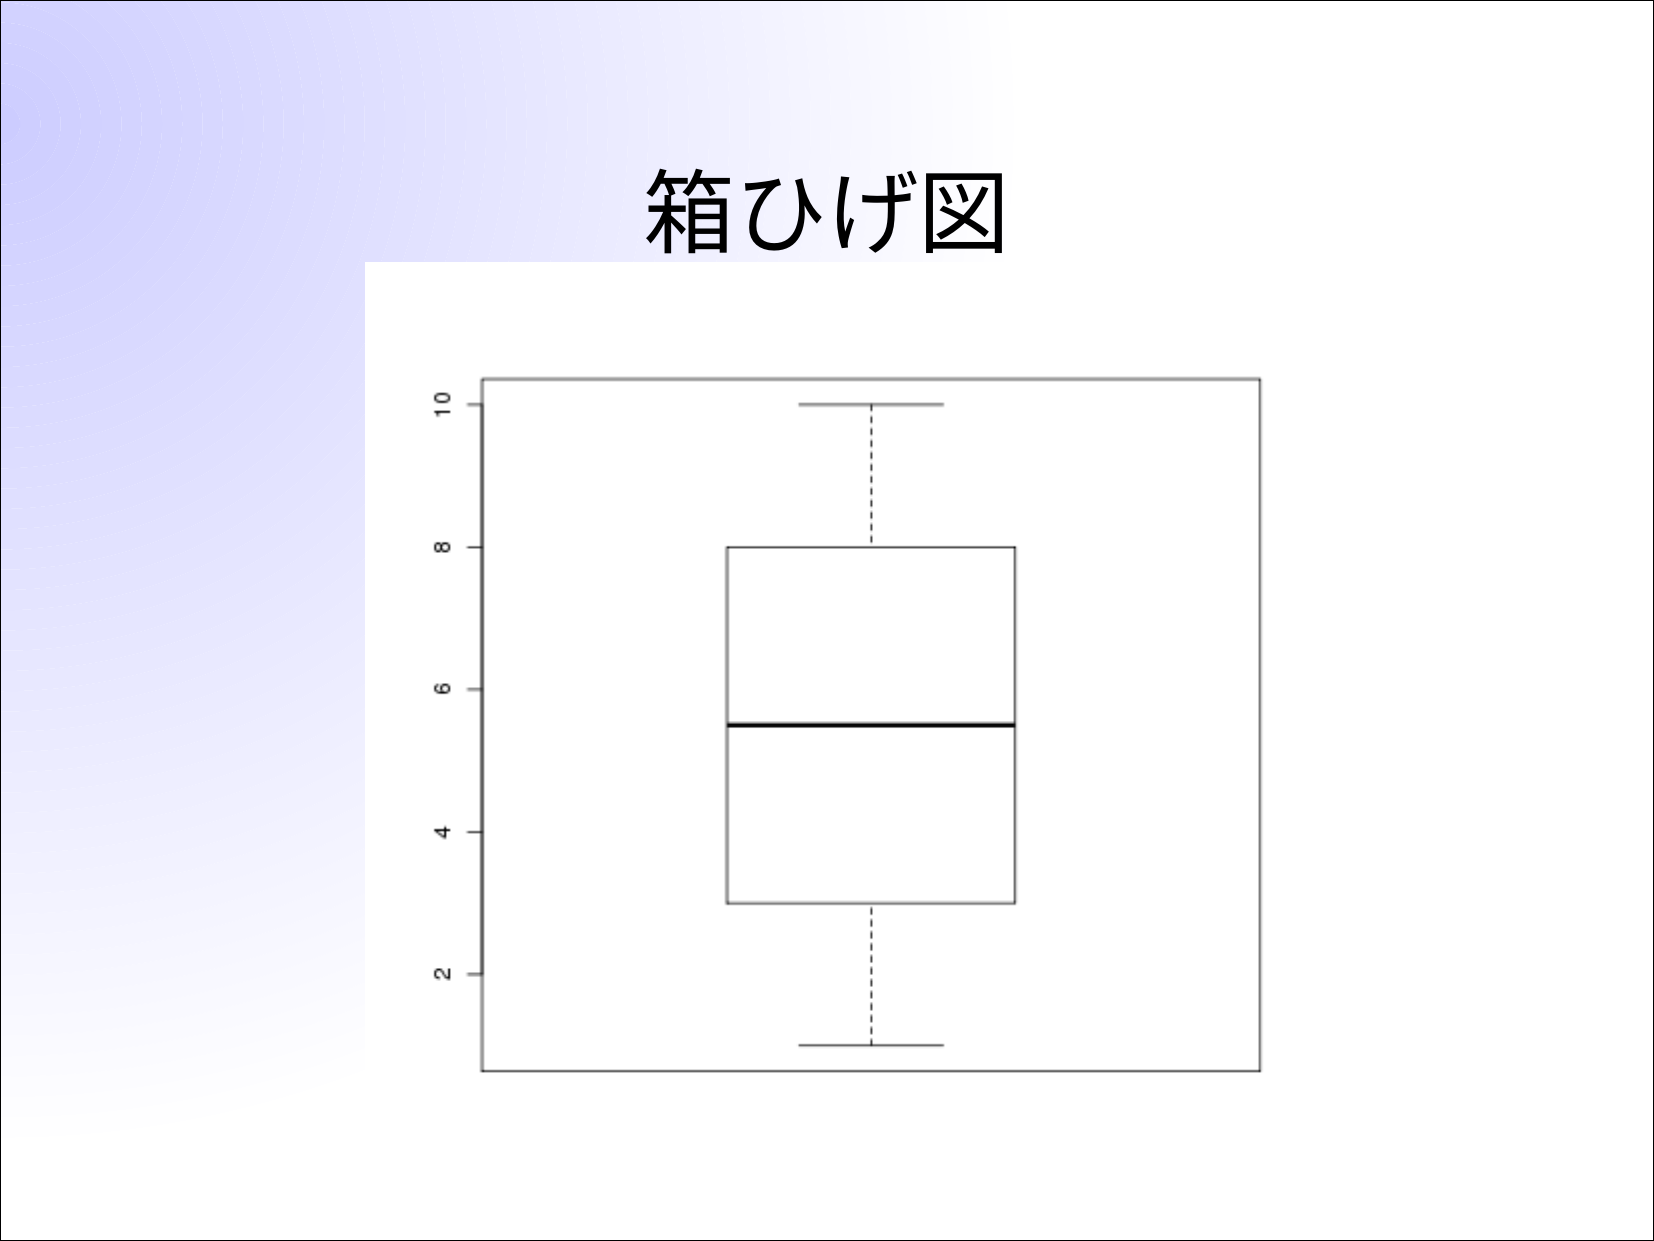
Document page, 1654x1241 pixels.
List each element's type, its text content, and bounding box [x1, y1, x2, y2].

picture [365, 262, 1321, 1218]
title 箱ひげ図 [121, 110, 1534, 303]
